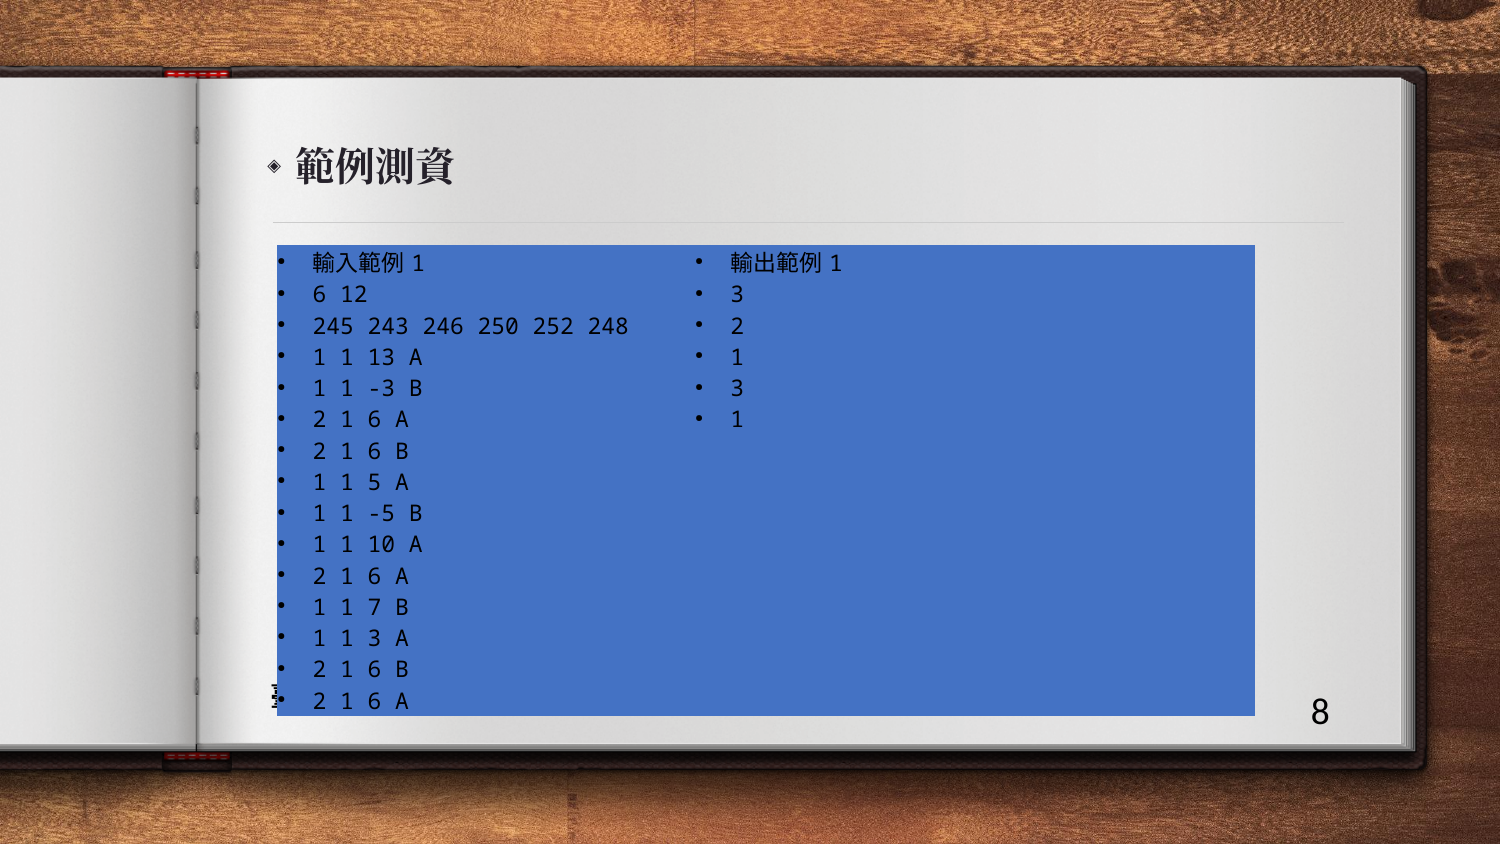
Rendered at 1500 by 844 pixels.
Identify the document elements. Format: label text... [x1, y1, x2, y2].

table_header 輸出範例1 3 2 1 3 1 [695, 245, 1255, 716]
list 範例測資 [252, 126, 1194, 205]
table_header 輸入範例1 6 12 245 243 246 250 252 248 1 1 13 A 1 1 -3 B 2 1 6 A 2 1 6 B 1 1 5 A 1 1 -5 B 1 1 10 A 2 1 6 A 1 1 7 B 1 1 3 A 2 1 6 B 2 1 6 A [277, 245, 695, 716]
text_box [1295, 672, 1386, 737]
